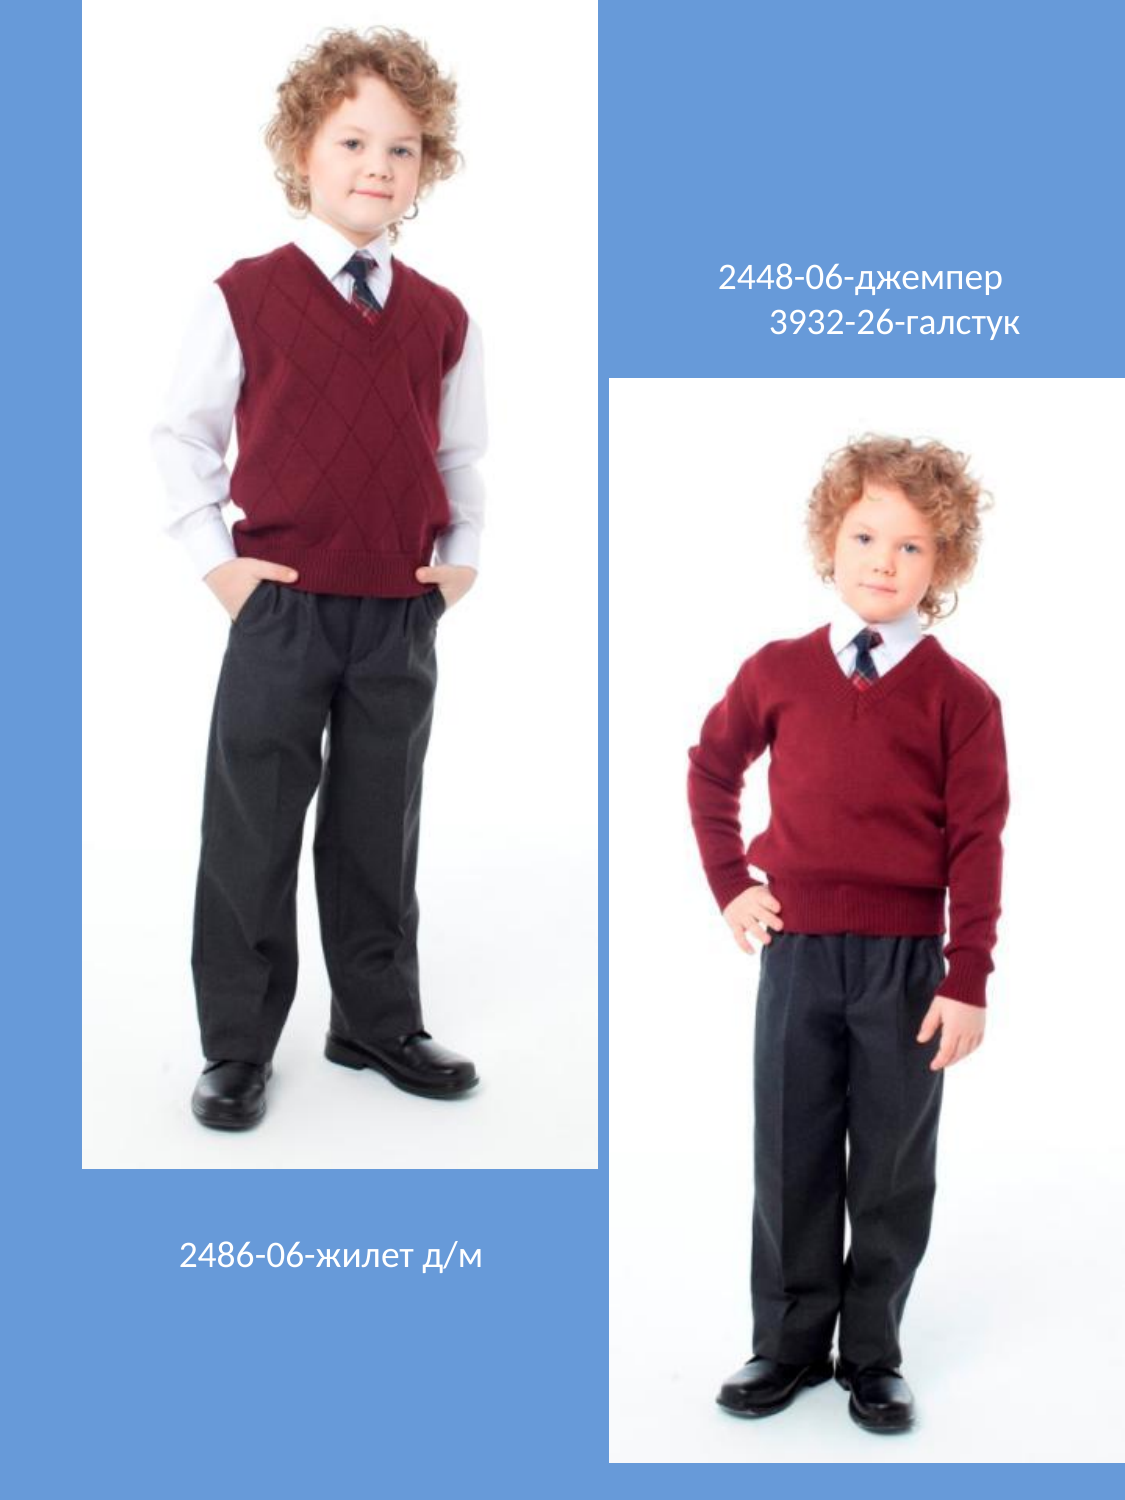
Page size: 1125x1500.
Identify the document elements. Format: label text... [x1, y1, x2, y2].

text_box 2448-06-джемпер 3932-26-галстук [703, 164, 1090, 340]
picture [82, 0, 598, 1169]
text_box 2486-06-жилет д/м [163, 1171, 539, 1289]
picture [609, 378, 1125, 1463]
